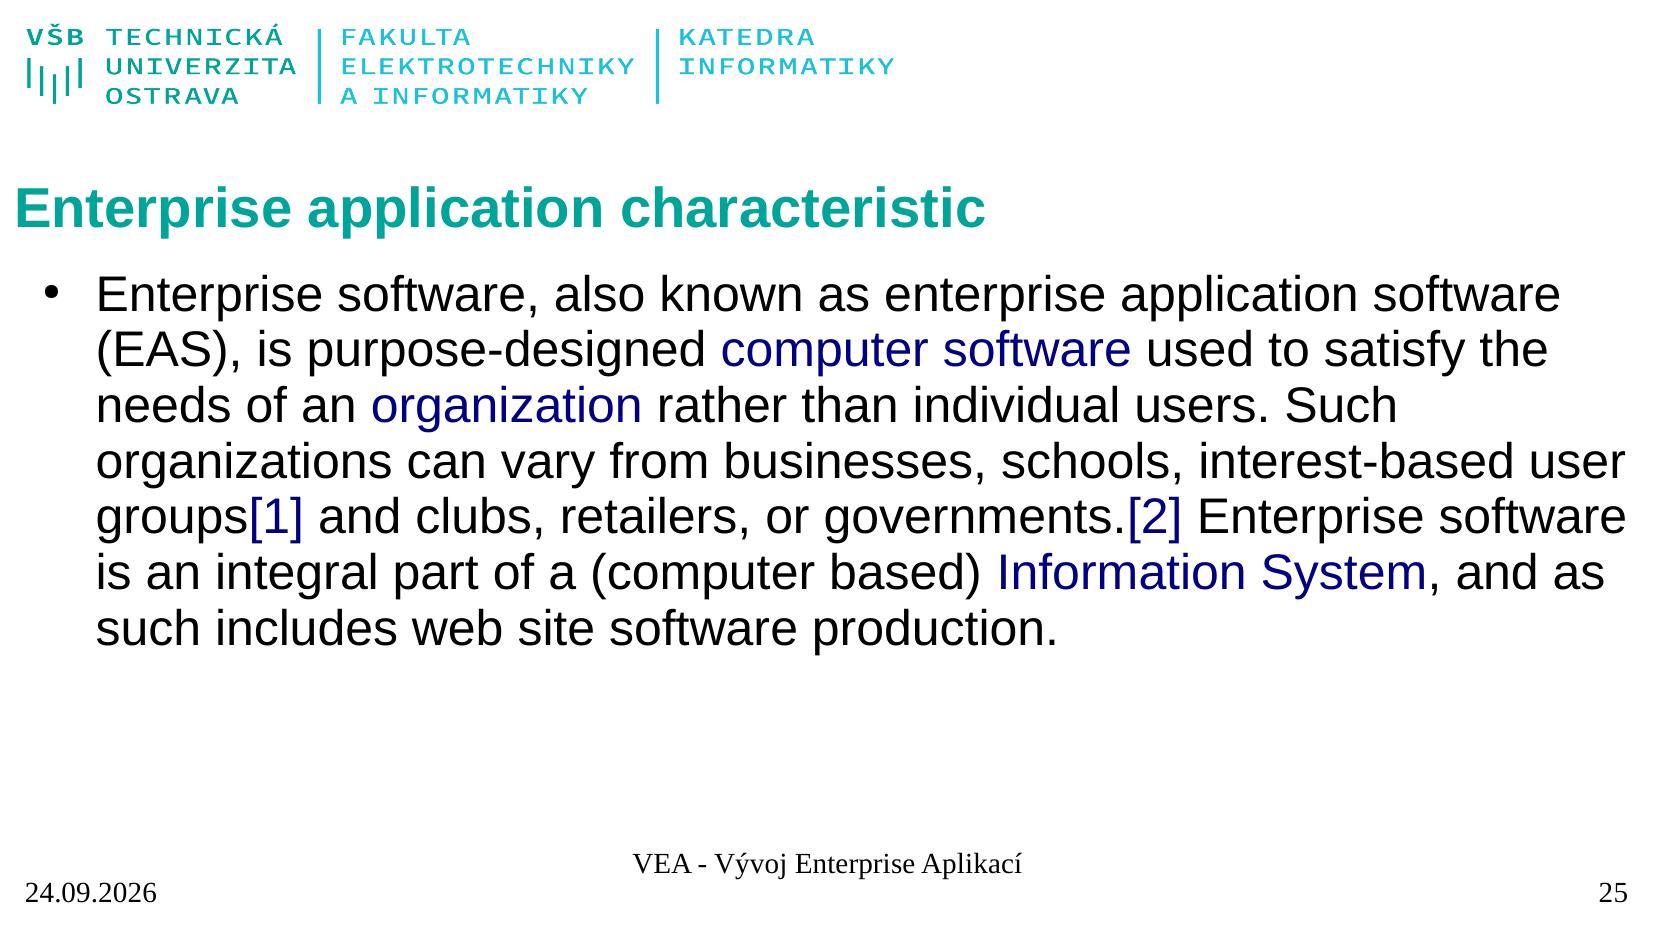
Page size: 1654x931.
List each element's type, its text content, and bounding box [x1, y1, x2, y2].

picture [26, 23, 894, 104]
list Enterprise software, also known as enterprise application software (EAS), is purpose-designed computer software used to satisfy the needs of an organization rather than individual users. Such organizations can vary from businesses, schools, interest-based user groups[1] and clubs, retailers, or governments.[2] Enterprise software is an integral part of a (computer based) Information System, and as such includes web site software production. [24, 265, 1629, 860]
title Enterprise application characteristic [14, 124, 1619, 240]
